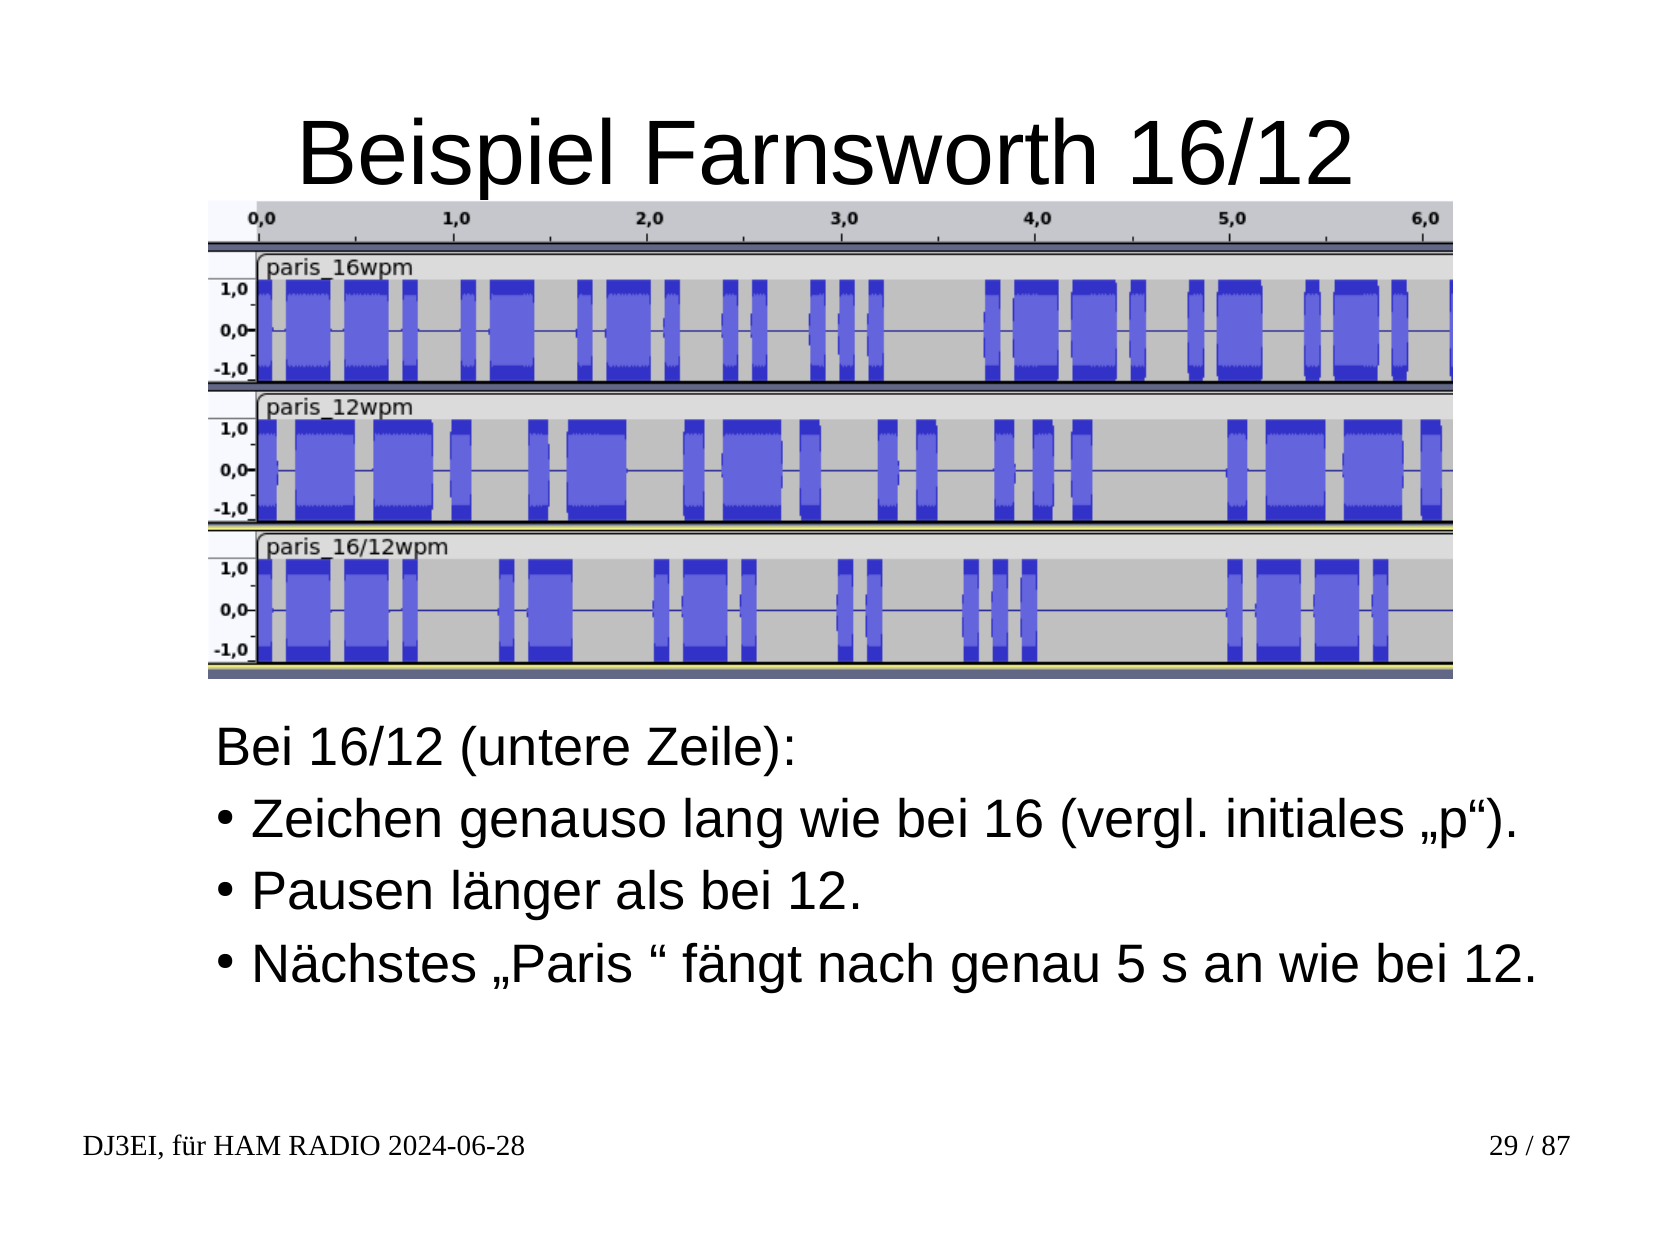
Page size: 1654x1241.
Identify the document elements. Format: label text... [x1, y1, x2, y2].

title Beispiel Farnsworth 16/12 [82, 49, 1571, 257]
text_box Bei 16/12 (untere Zeile): Zeichen genauso lang wie bei 16 (vergl. initiales „p“). Pausen länger als bei 12. Nächstes „Paris “ fängt nach genau 5 s an wie bei 12. [200, 708, 1631, 1134]
picture [208, 200, 1453, 679]
